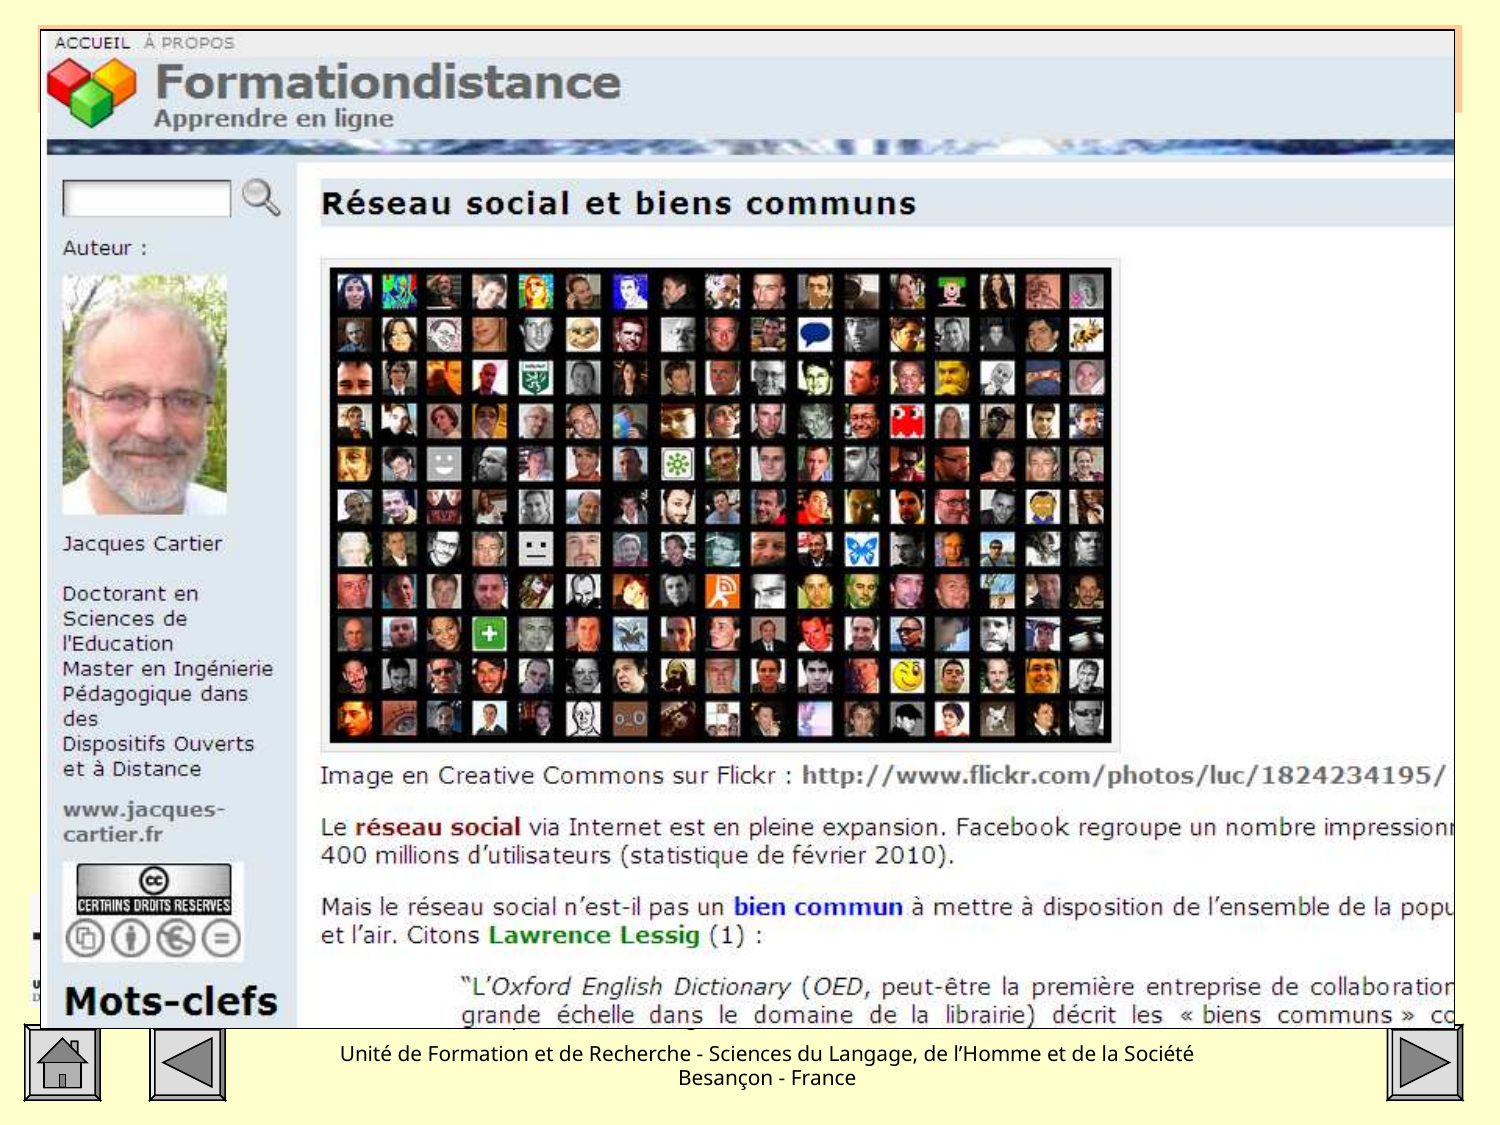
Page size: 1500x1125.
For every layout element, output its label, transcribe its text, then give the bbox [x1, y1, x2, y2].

picture [29, 893, 40, 1007]
title Qui suis-je ? [37, 24, 1463, 113]
picture [41, 31, 1454, 1028]
